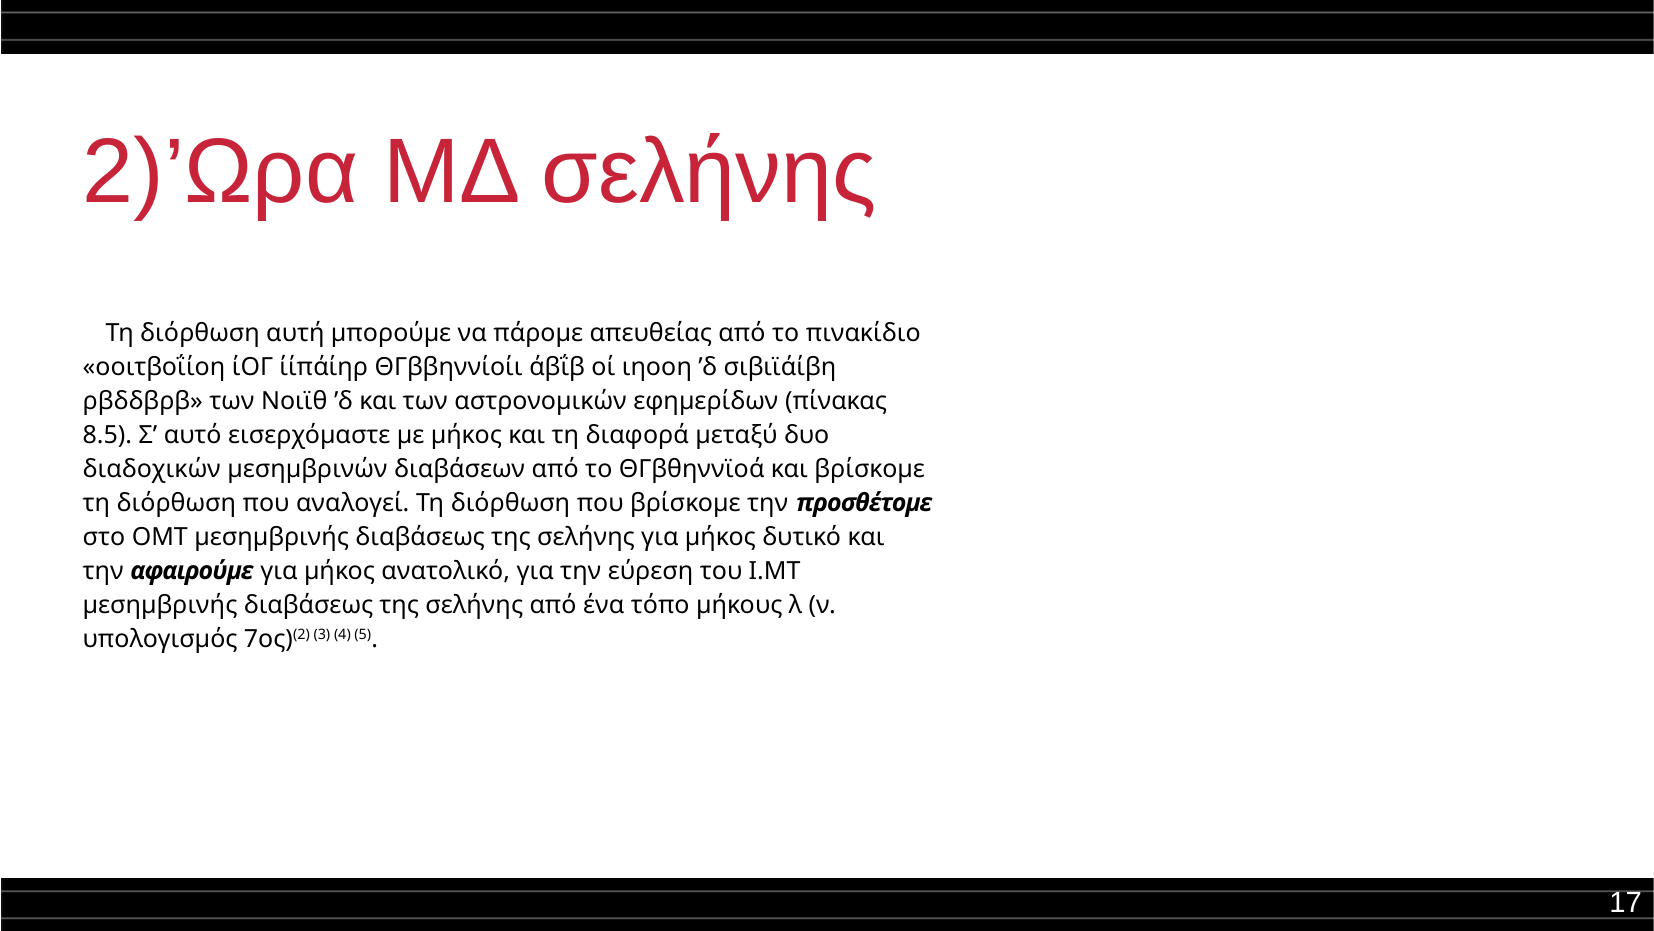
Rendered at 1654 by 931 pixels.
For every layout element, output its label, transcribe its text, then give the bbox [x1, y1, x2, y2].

picture [1, 878, 1654, 931]
list Τη διόρθωση αυτή μπορούμε να πάρομε απευθείας από το πινακίδιο «οοιτβοΐίοη ίΟΓ ίίπάίηρ ΘΓββηννίοίι άβΐβ οί ιηοοη ’δ σιβιϊάίβη ρβδδβρβ» των Νοιϊθ ’δ και των αστρονομικών εφημερίδων (πίνακας 8.5). Σ’ αυτό εισερχόμαστε με μήκος και τη διαφορά μεταξύ δυο διαδοχικών μεσημβρινών διαβάσεων από το ΘΓβθηννϊοά και βρίσκομε τη διόρθωση που αναλογεί. Τη διόρθωση που βρίσκομε την προσθέτομε στο ΟΜΤ μεσημβρινής διαβάσεως της σελήνης για μήκος δυτικό και την αφαιρούμε για μήκος ανατολικό, για την εύρεση του Ι.ΜΤ μεσημβρινής διαβάσεως της σελήνης από ένα τόπο μήκους λ (ν. υπολογισμός 7ος)(2) (3) (4) (5). [82, 271, 1013, 826]
picture [1, 0, 1654, 54]
title 2)’Ωρα ΜΔ σελήνης [82, 92, 1571, 249]
